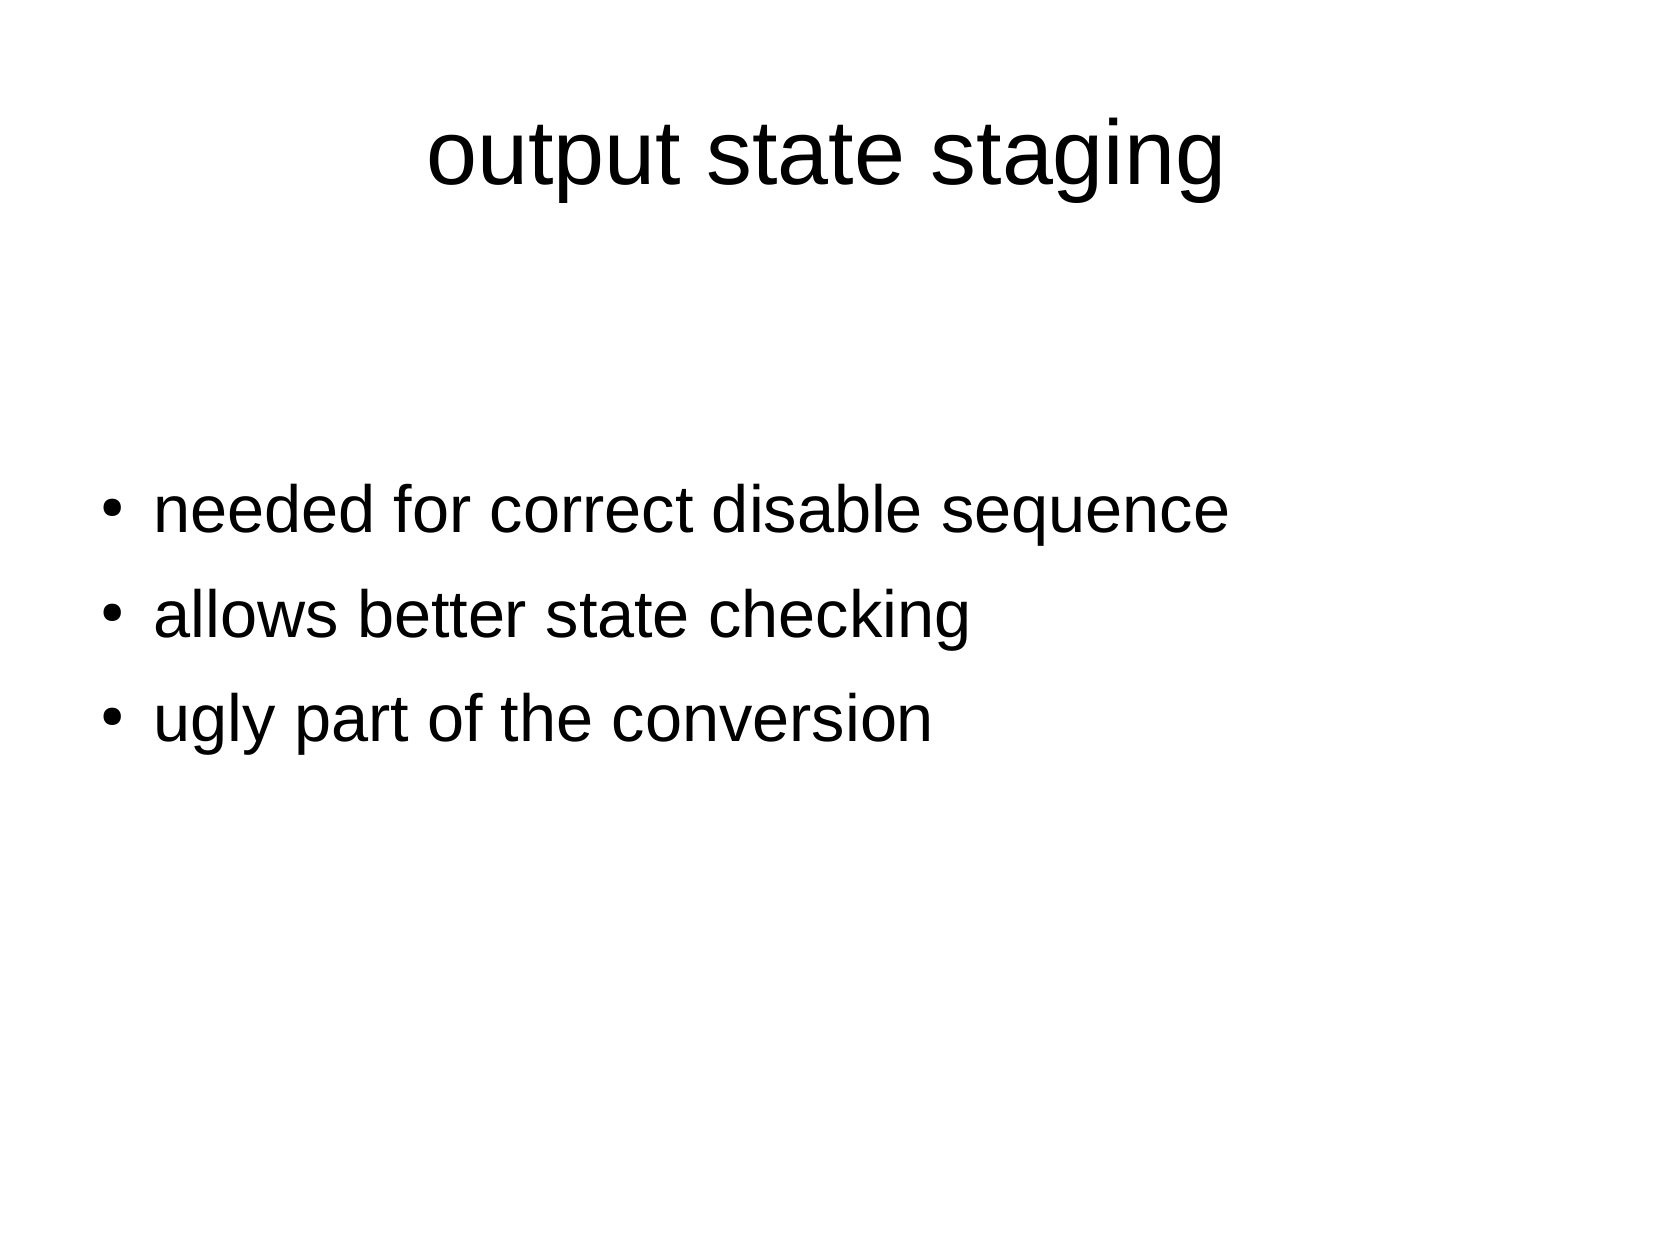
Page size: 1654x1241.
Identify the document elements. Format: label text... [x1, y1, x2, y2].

list needed for correct disable sequence allows better state checking ugly part of the conversion [82, 472, 1571, 1109]
title output state staging [82, 49, 1571, 257]
